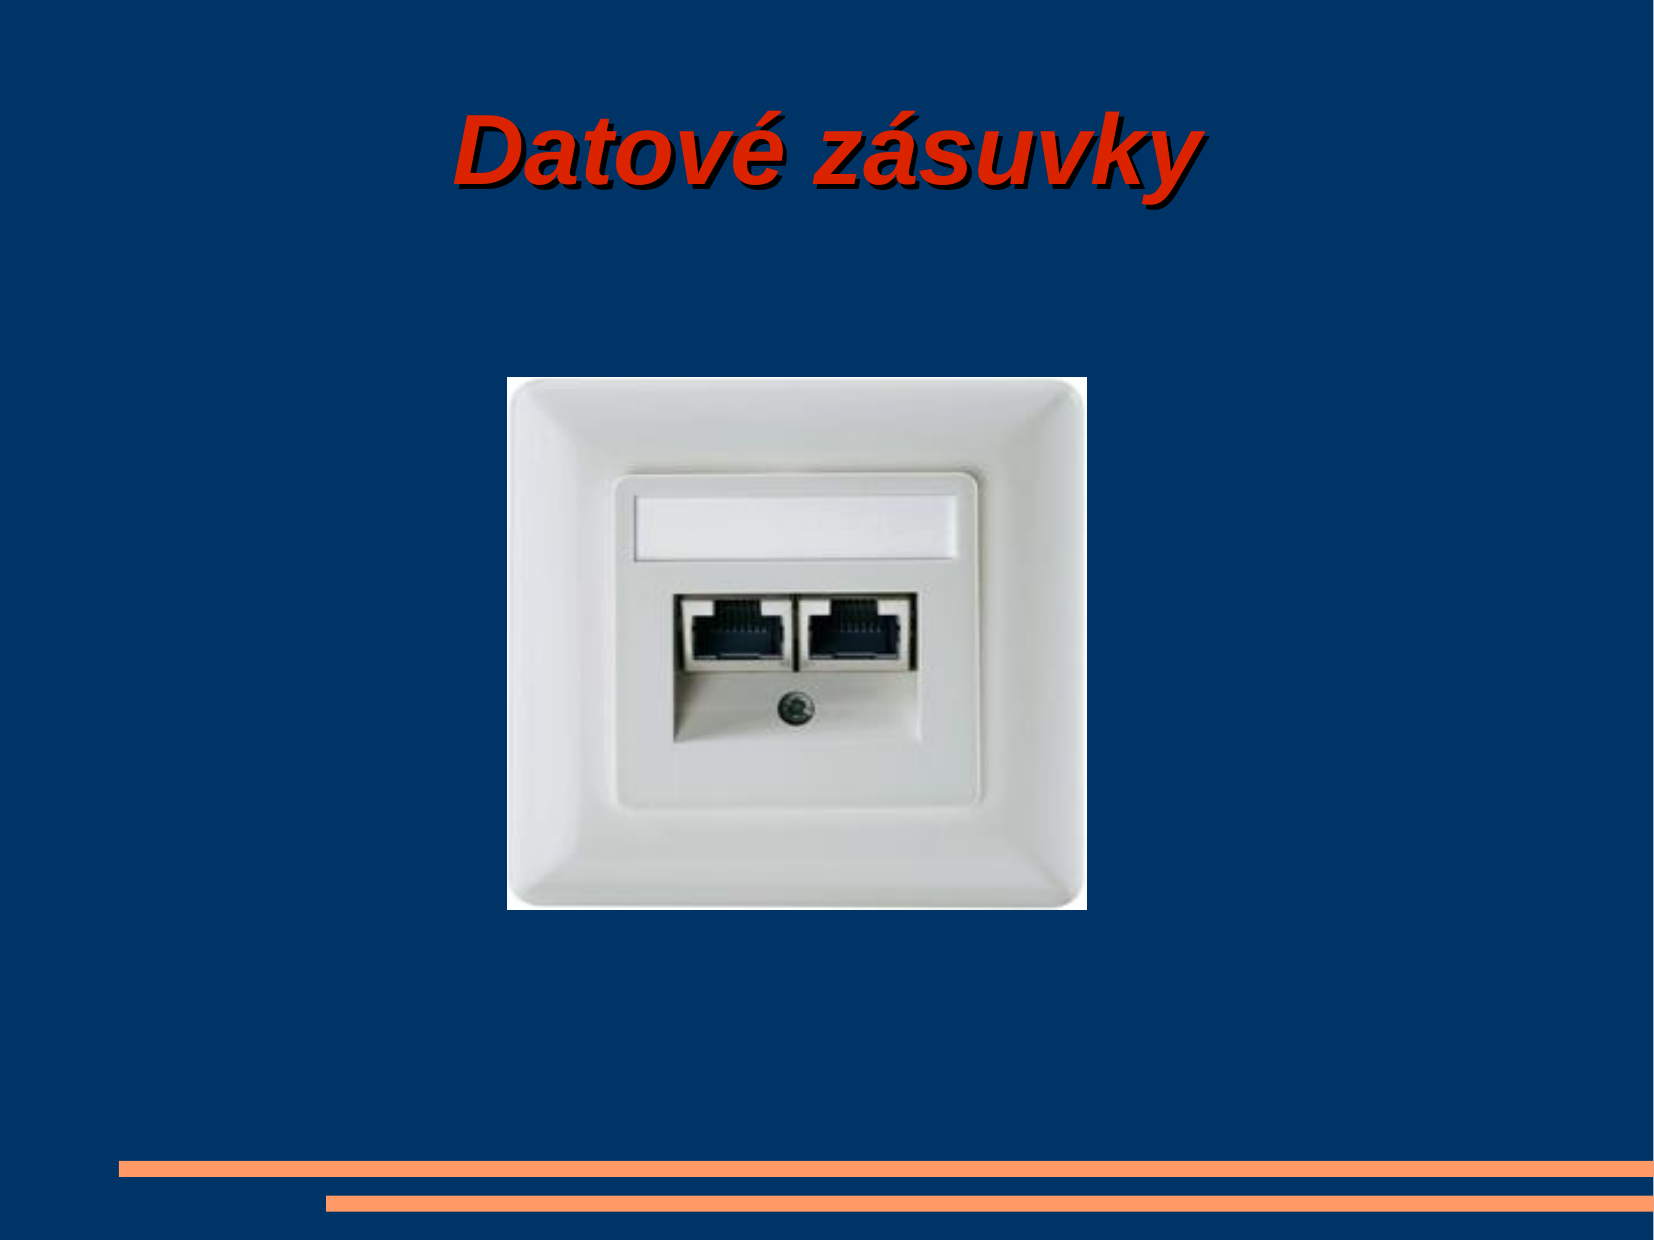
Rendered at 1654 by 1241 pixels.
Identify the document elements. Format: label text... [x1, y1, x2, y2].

picture [507, 377, 1087, 910]
title Datové zásuvky [121, 46, 1534, 254]
